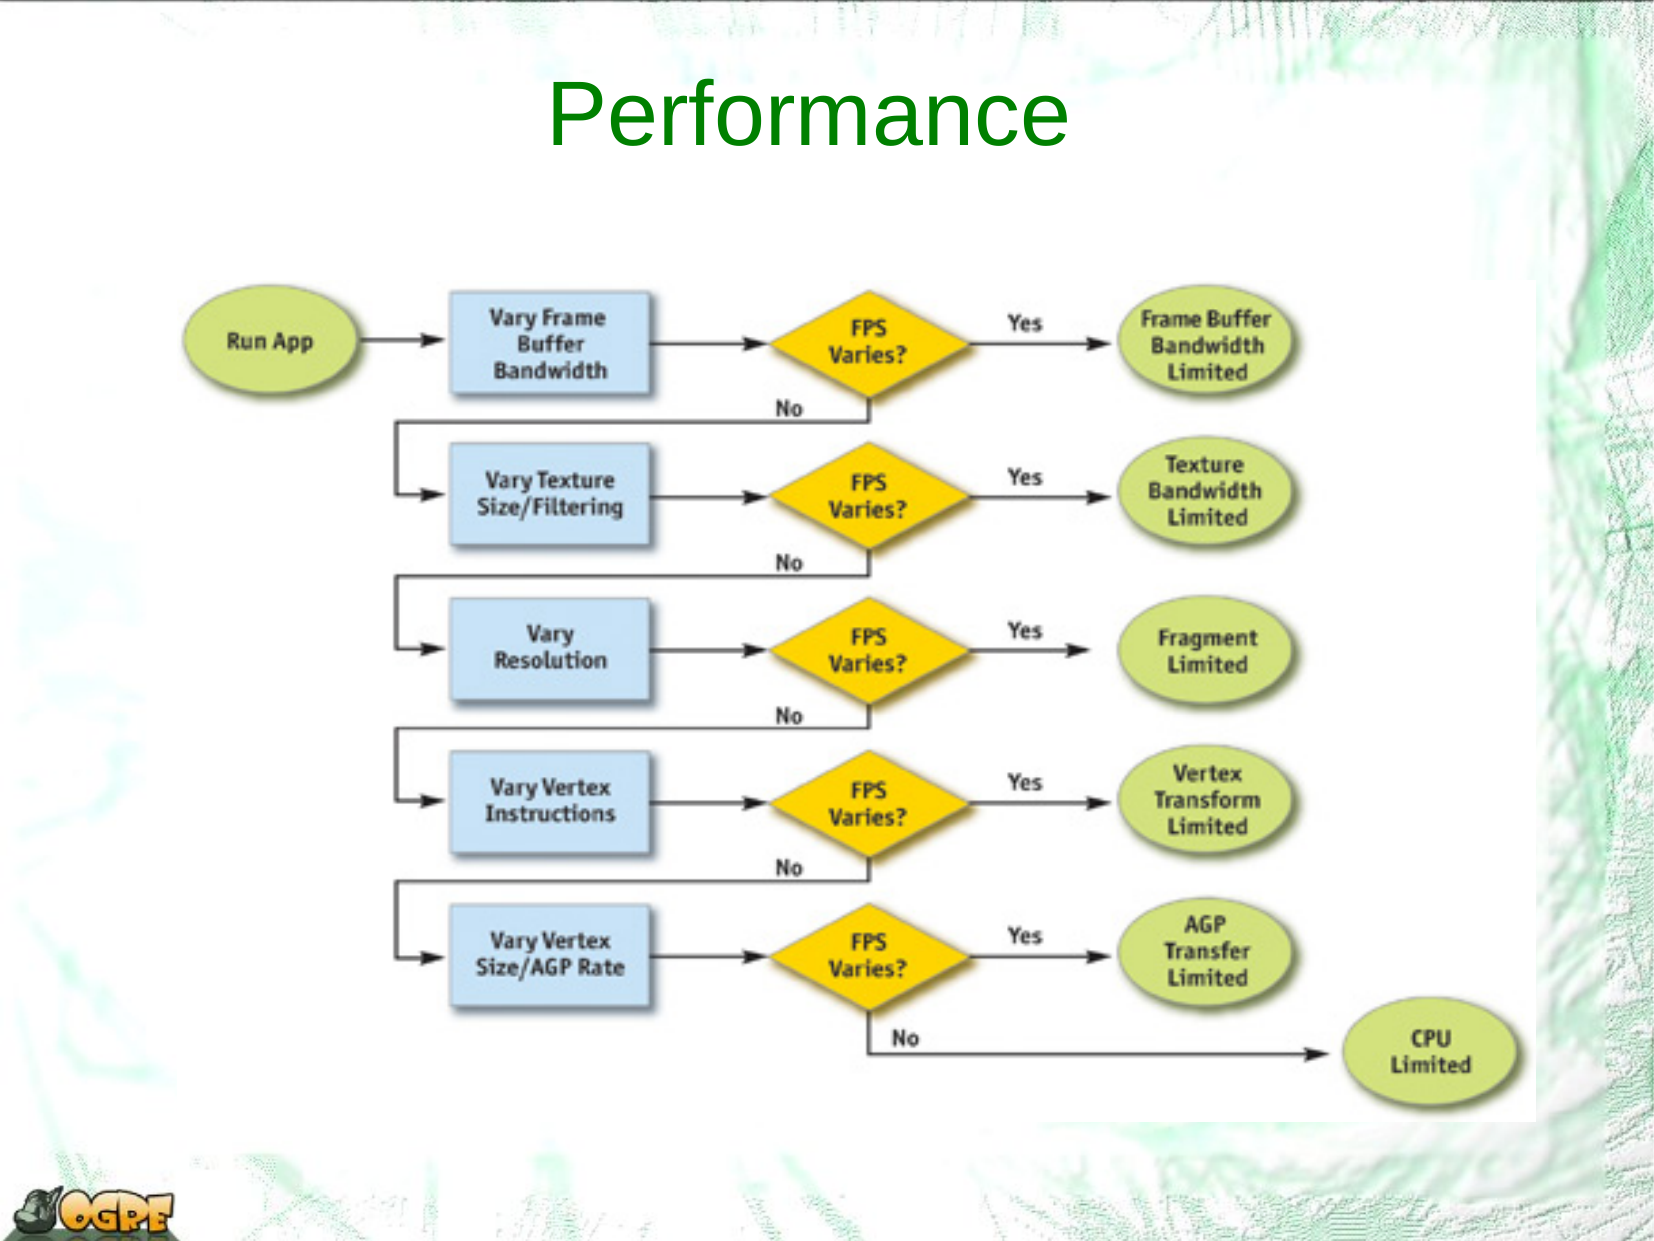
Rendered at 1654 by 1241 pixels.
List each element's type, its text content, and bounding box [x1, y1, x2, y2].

picture [0, 0, 1654, 1241]
title Performance [82, 50, 1536, 178]
